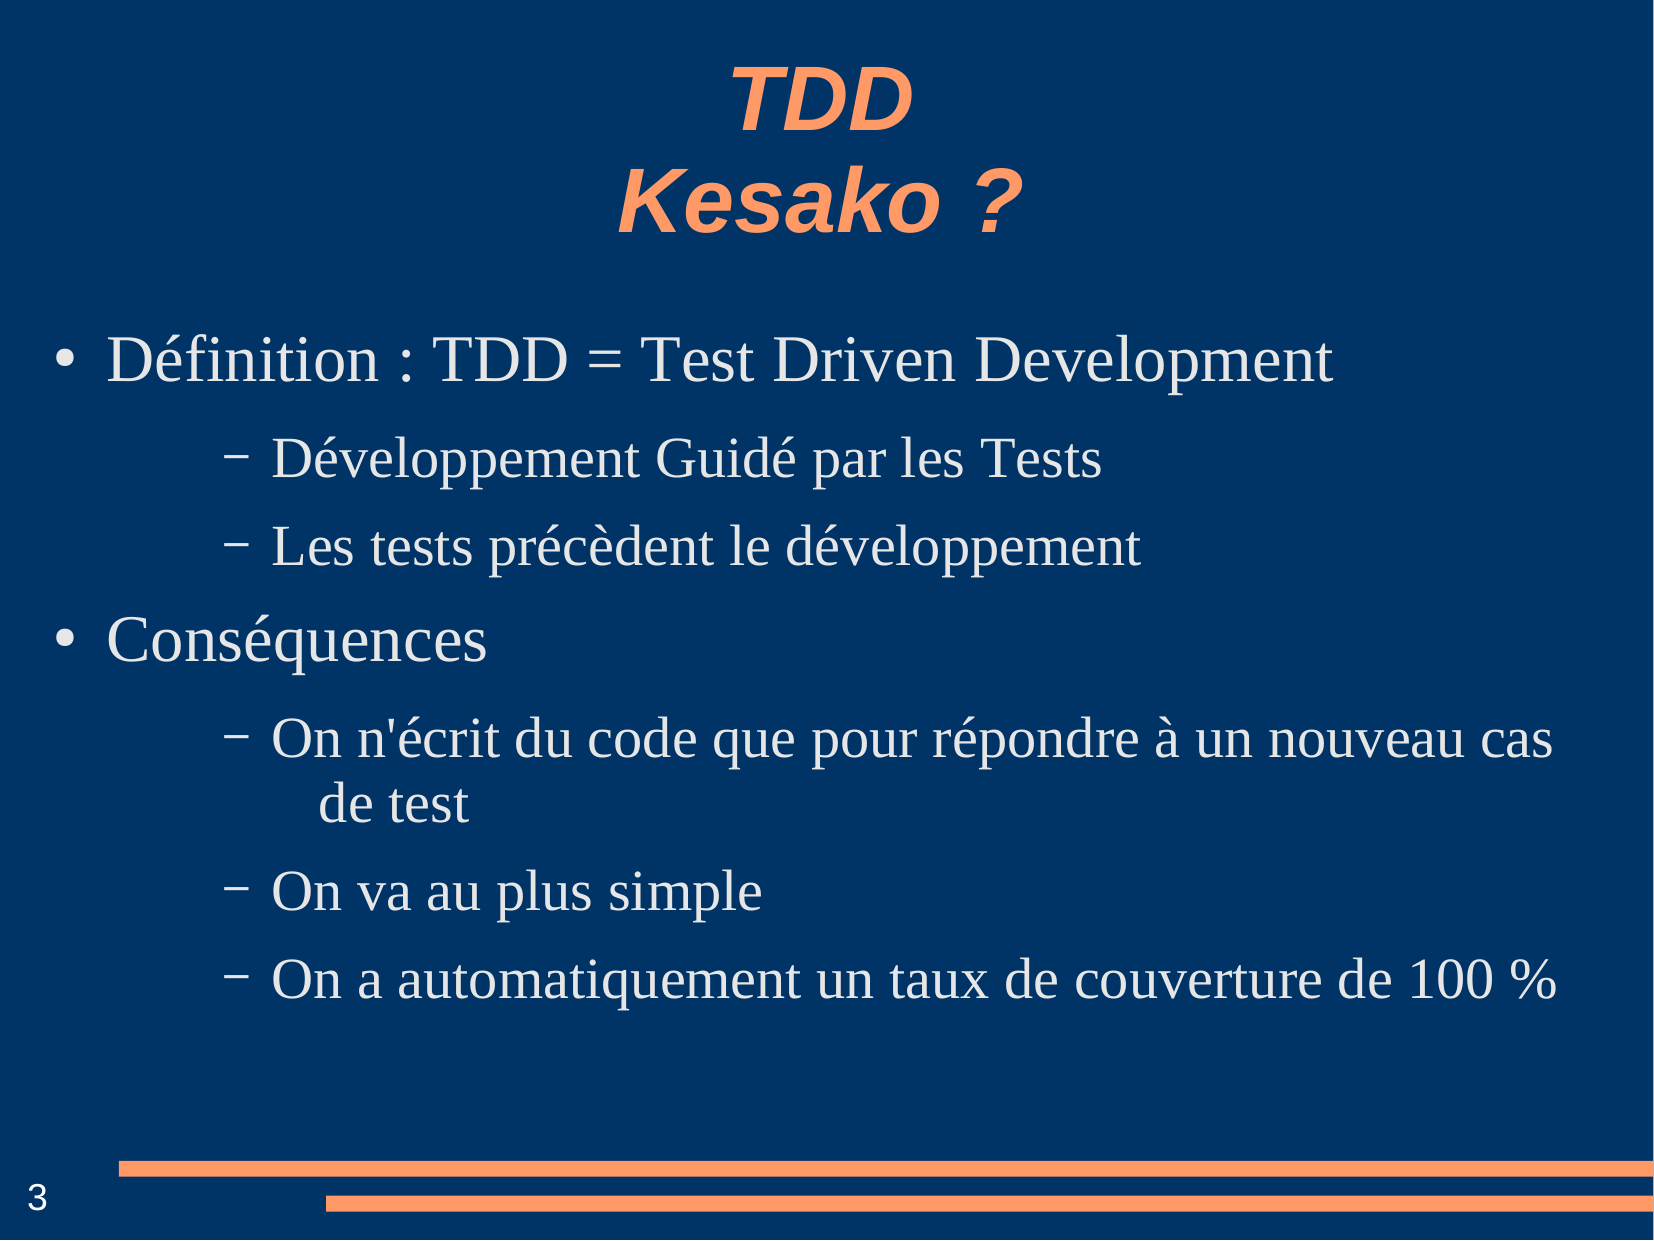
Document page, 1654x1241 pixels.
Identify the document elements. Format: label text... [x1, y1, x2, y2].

title TDD Kesako ? [35, 46, 1607, 254]
list Définition : TDD = Test Driven Development Développement Guidé par les Tests Les tests précèdent le développement Conséquences On n'écrit du code que pour répondre à un nouveau cas de test On va au plus simple On a automatiquement un taux de couverture de 100 % [35, 322, 1607, 1099]
